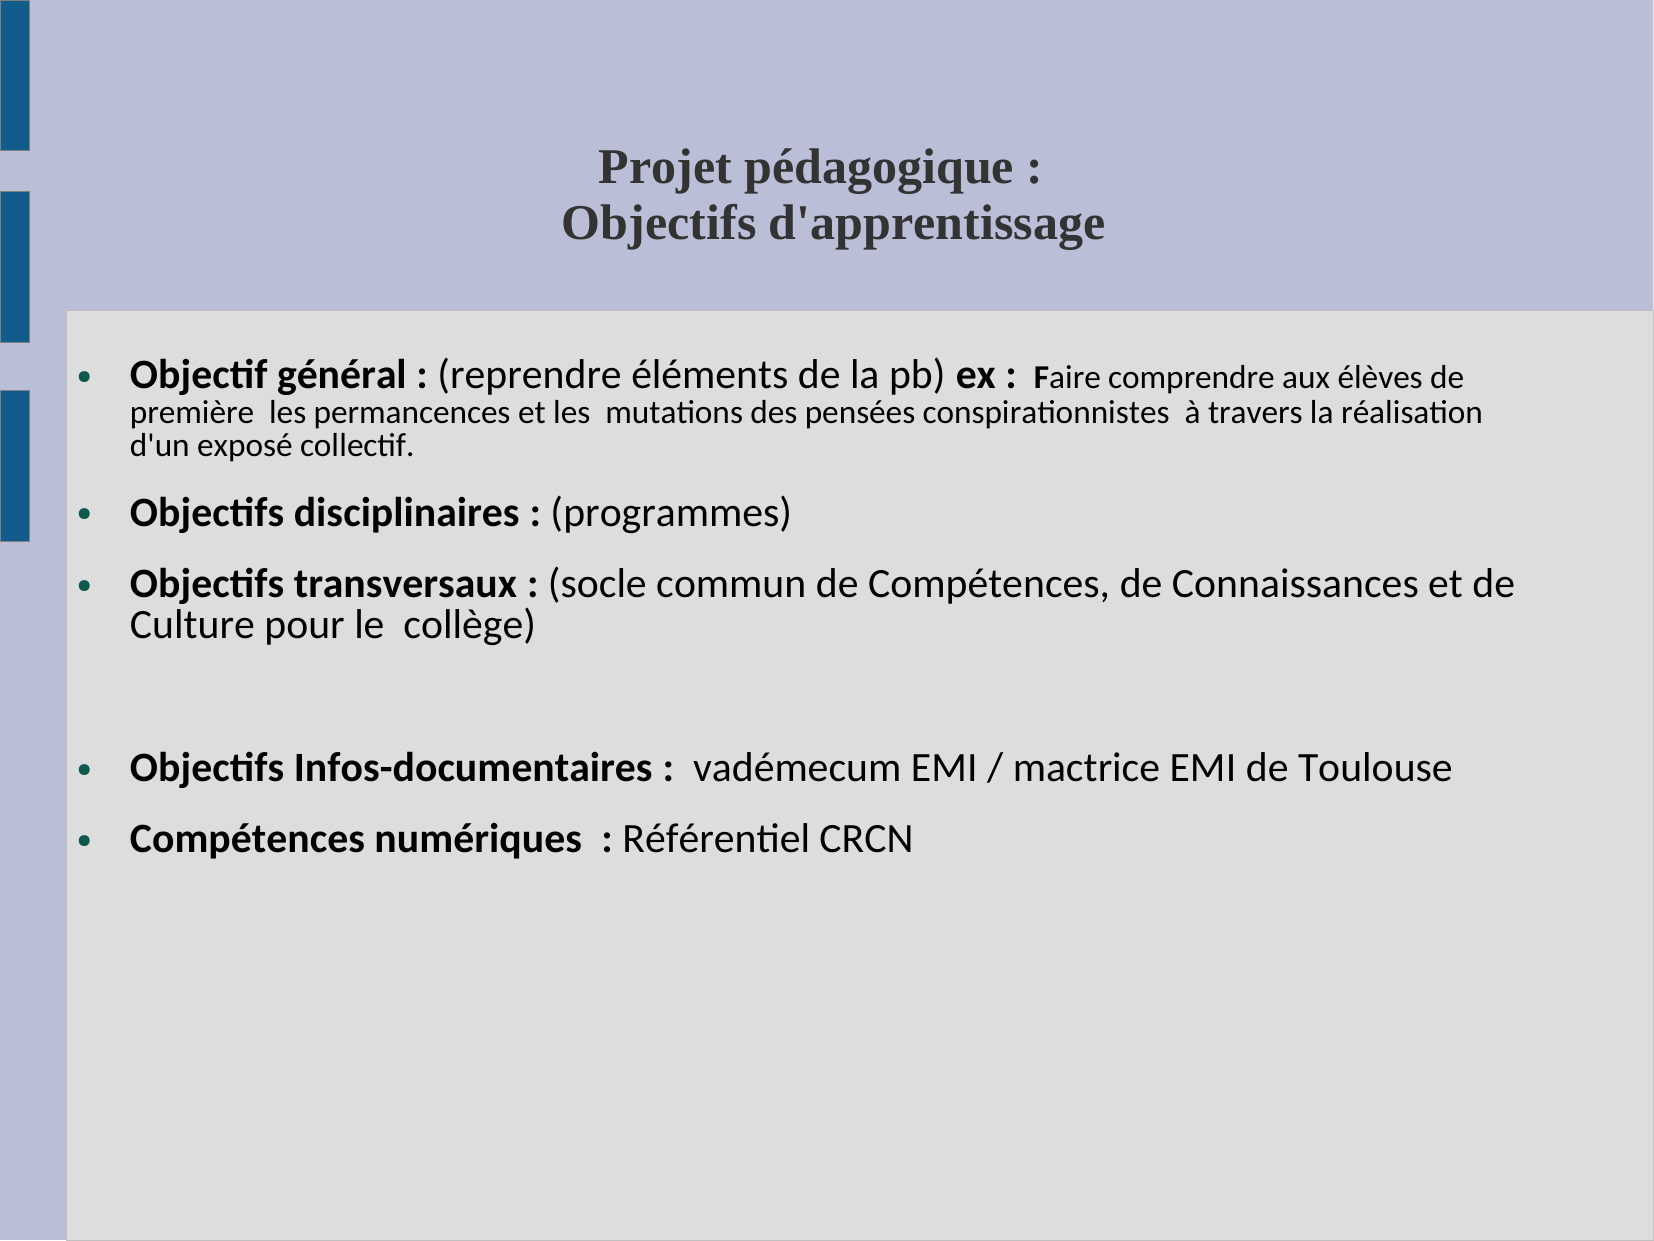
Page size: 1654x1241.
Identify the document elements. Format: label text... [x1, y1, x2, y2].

title Projet pédagogique : Objectifs d'apprentissage [121, 91, 1534, 285]
list Objectif général : (reprendre éléments de la pb) ex : Faire comprendre aux élèves de première les permancences et les mutations des pensées conspirationnistes à travers la réalisation d'un exposé collectif. Objectifs disciplinaires : (programmes) Objectifs transversaux : (socle commun de Compétences, de Connaissances et de Culture pour le collège) Objectifs Infos-documentaires : vadémecum EMI / mactrice EMI de Toulouse Compétences numériques : Référentiel CRCN [59, 285, 1548, 1241]
